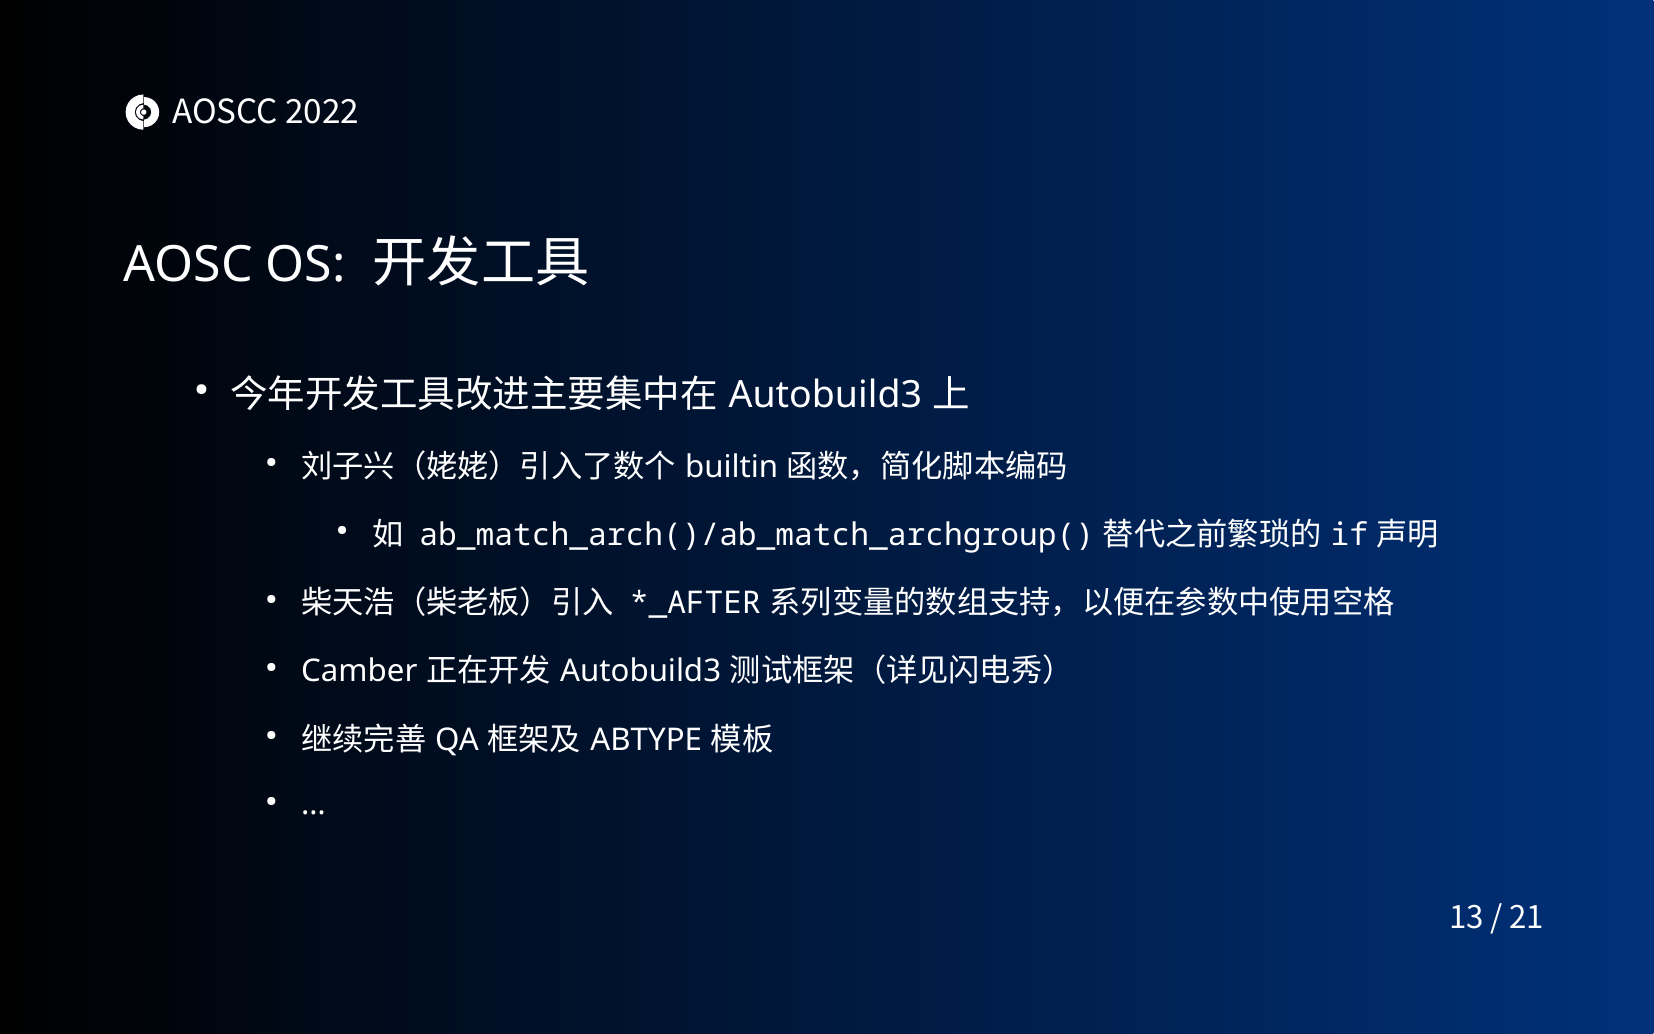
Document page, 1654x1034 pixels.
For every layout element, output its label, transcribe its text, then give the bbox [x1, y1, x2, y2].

text_box <编号> / 21 [1086, 885, 1560, 957]
subtitle AOSC OS: 开发工具 [124, 218, 1536, 297]
text_box AOSCC 2022 [172, 84, 1654, 134]
picture [118, 88, 167, 136]
text_box 今年开发工具改进主要集中在Autobuild3上 刘子兴（姥姥）引入了数个builtin函数，简化脚本编码 如 ab_match_arch()/ab_match_archgroup()替代之前繁琐的if声明 柴天浩（柴老板）引入 *_AFTER系列变量的数组支持，以便在参数中使用空格 Camber正在开发Autobuild3测试框架（详见闪电秀） 继续完善QA框架及ABTYPE模板 … [124, 336, 1536, 827]
